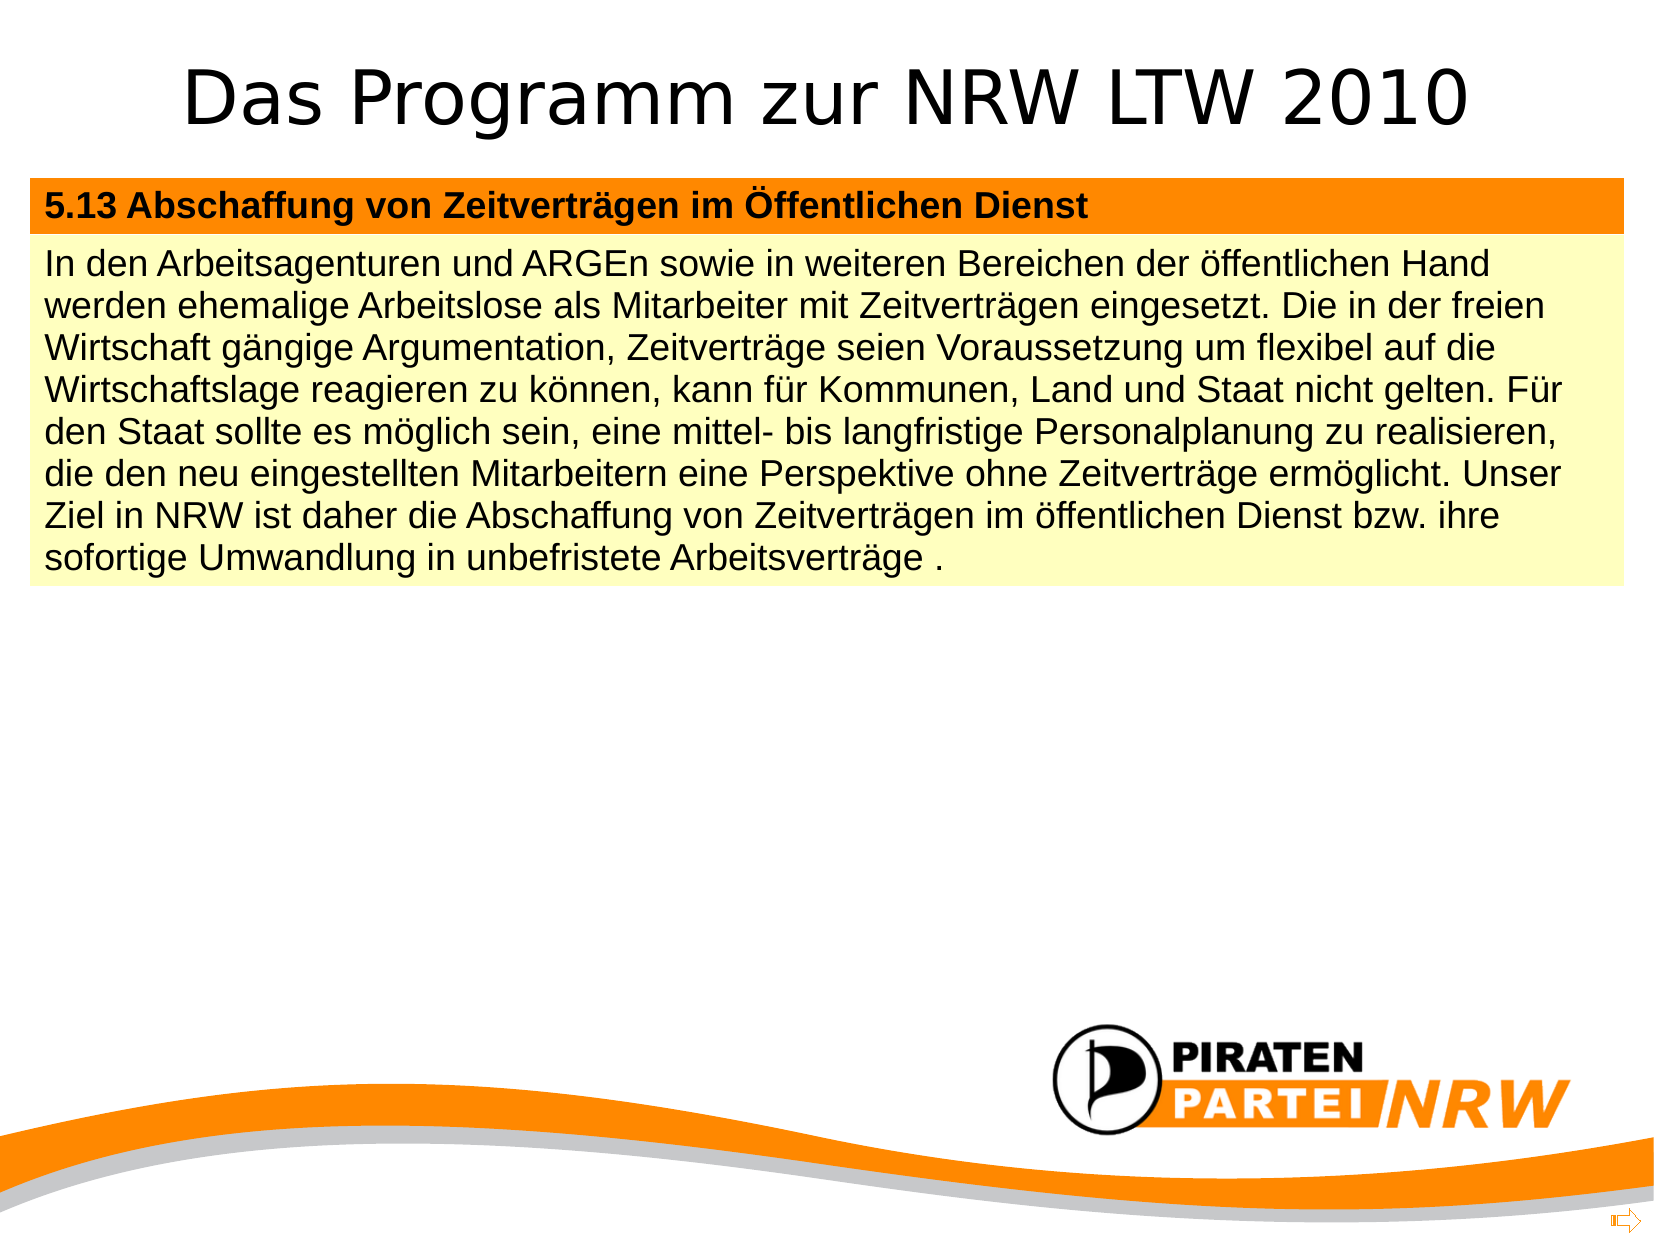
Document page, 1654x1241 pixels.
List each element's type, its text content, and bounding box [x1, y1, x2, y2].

title Das Programm zur NRW LTW 2010 [82, 54, 1571, 143]
table_header 5.13 Abschaffung von Zeitverträgen im Öffentlichen Dienst [30, 178, 1624, 234]
picture [1045, 1021, 1579, 1140]
table_cell In den Arbeitsagenturen und ARGEn sowie in weiteren Bereichen der öffentlichen Hand werden ehemalige Arbeitslose als Mitarbeiter mit Zeitverträgen eingesetzt. Die in der freien Wirtschaft gängige Argumentation, Zeitverträge seien Voraussetzung um flexibel auf die Wirtschaftslage reagieren zu können, kann für Kommunen, Land und Staat nicht gelten. Für den Staat sollte es möglich sein, eine mittel- bis langfristige Personalplanung zu realisieren, die den neu eingestellten Mitarbeitern eine Perspektive ohne Zeitverträge ermöglicht. Unser Ziel in NRW ist daher die Abschaffung von Zeitverträgen im öffentlichen Dienst bzw. ihre sofortige Umwandlung in unbefristete Arbeitsverträge . [30, 235, 1624, 586]
